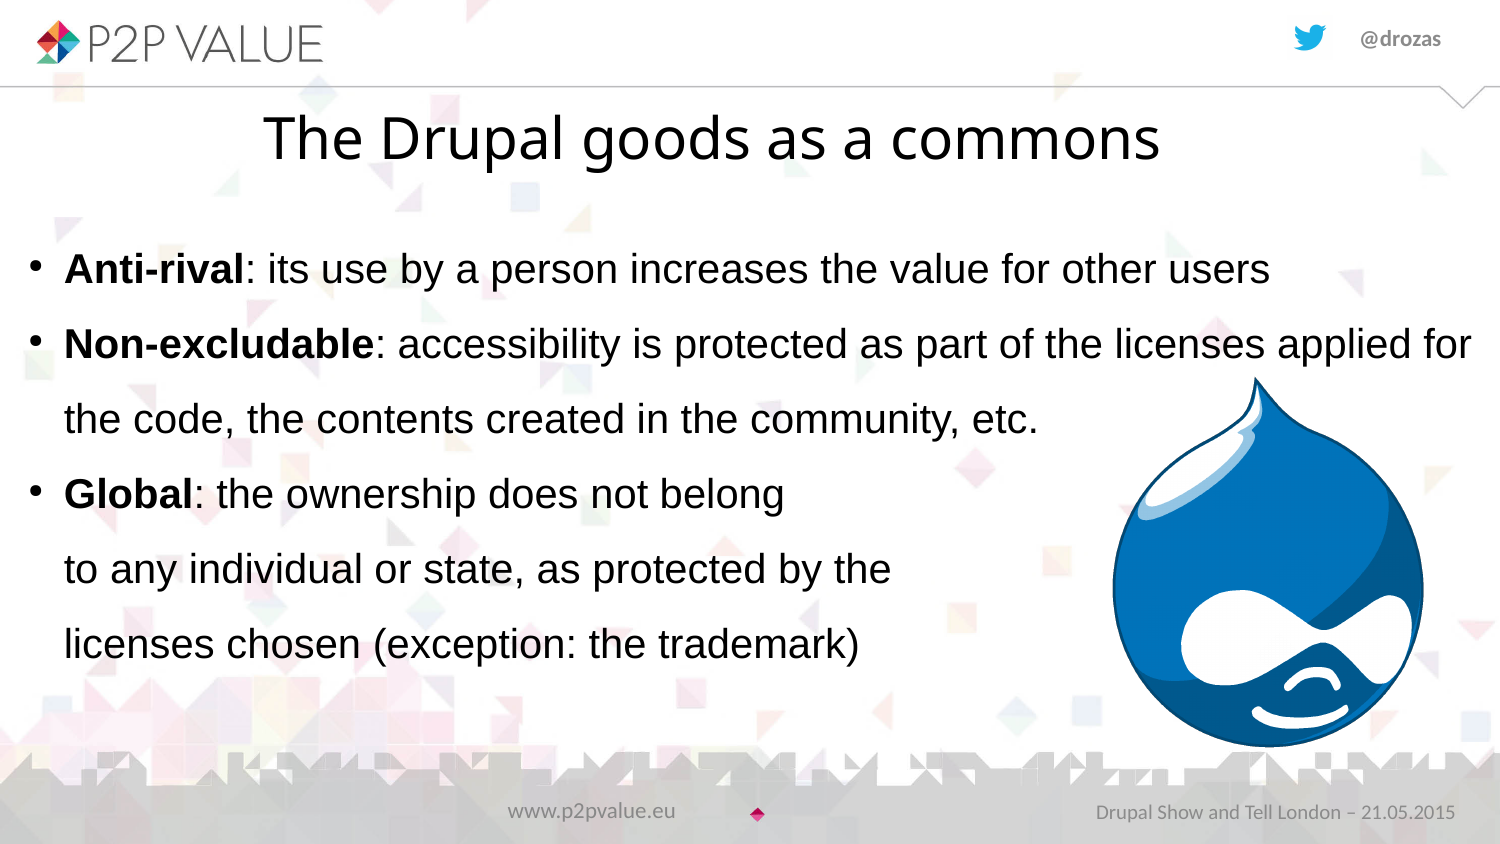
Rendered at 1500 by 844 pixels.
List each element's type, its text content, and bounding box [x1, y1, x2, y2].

text_box www.p2pvalue.eu [501, 789, 720, 829]
title The Drupal goods as a commons [60, 92, 1366, 181]
text_box @drozas [1333, 15, 1455, 60]
subtitle Anti-rival: its use by a person increases the value for other users Non-excludable: accessibility is protected as part of the licenses applied for the code, the contents created in the community, etc. Global: the ownership does not belong to any individual or state, as protected by the licenses chosen (exception: the trademark) [15, 210, 1496, 766]
picture [0, 0, 1500, 844]
text_box Drupal Show and Tell London – 21.05.2015 [777, 788, 1470, 834]
